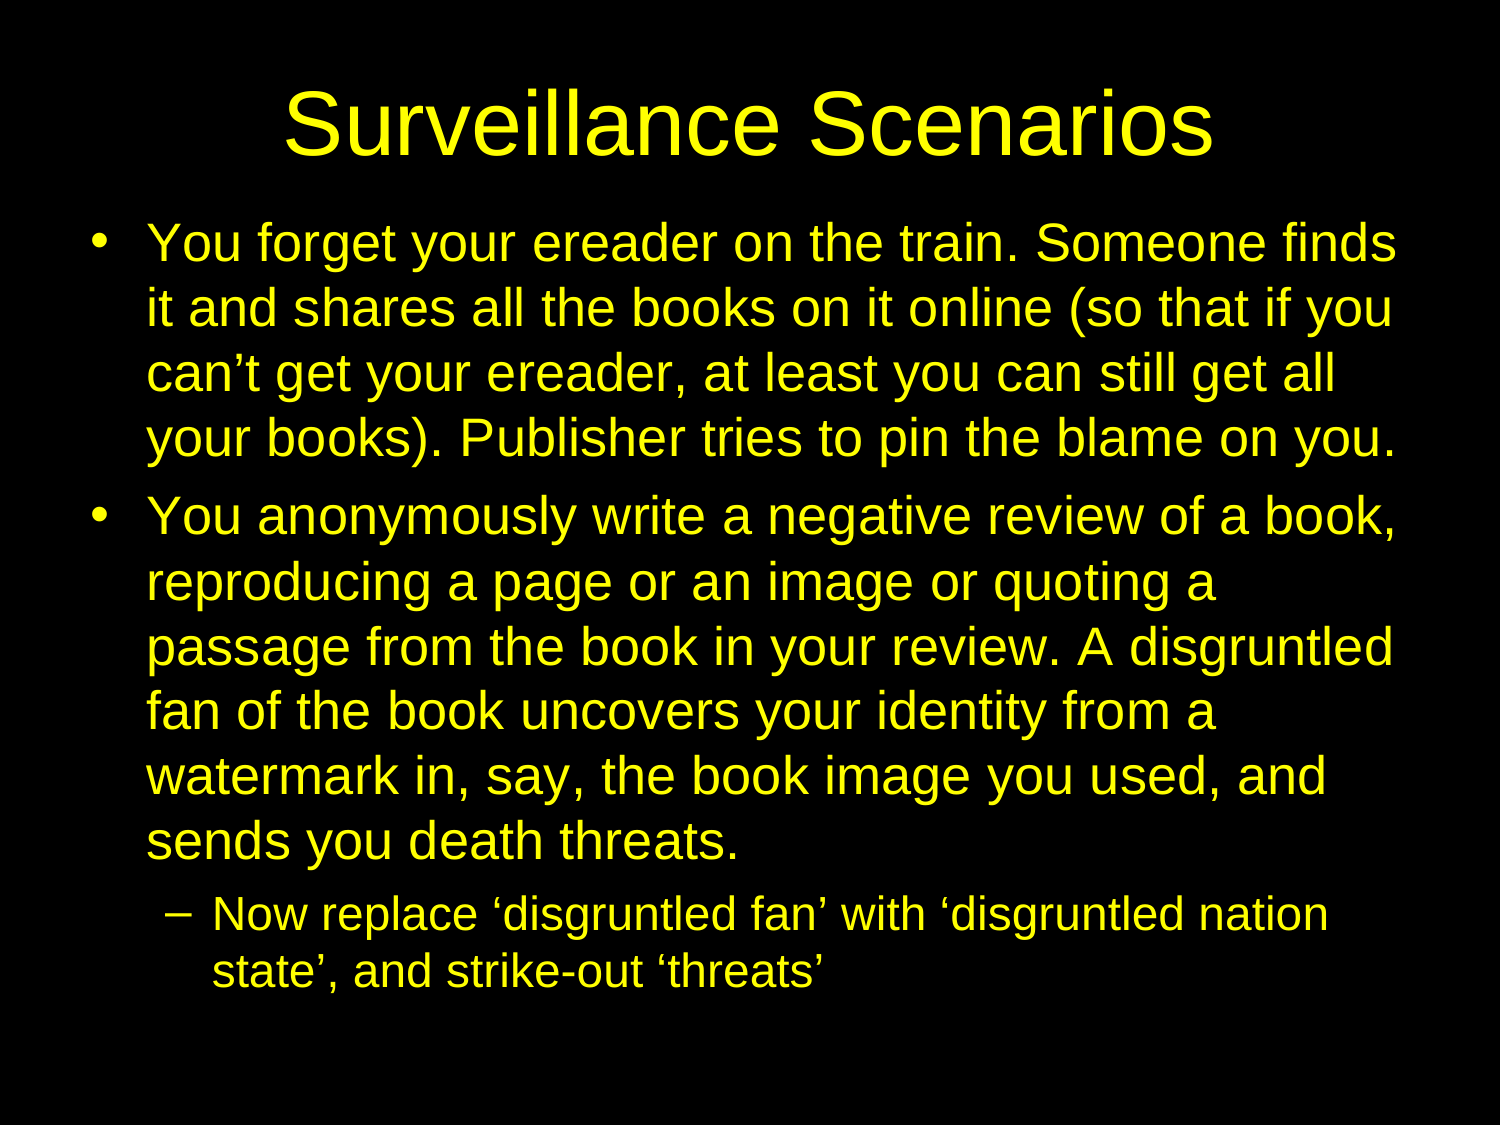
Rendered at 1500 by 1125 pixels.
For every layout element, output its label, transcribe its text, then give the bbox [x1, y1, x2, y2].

title Surveillance Scenarios [75, 24, 1426, 199]
list You forget your ereader on the train. Someone finds it and shares all the books on it online (so that if you can’t get your ereader, at least you can still get all your books). Publisher tries to pin the blame on you. You anonymously write a negative review of a book, reproducing a page or an image or quoting a passage from the book in your review. A disgruntled fan of the book uncovers your identity from a watermark in, say, the book image you used, and sends you death threats. Now replace ‘disgruntled fan’ with ‘disgruntled nation state’, and strike-out ‘threats’ [75, 199, 1426, 1006]
